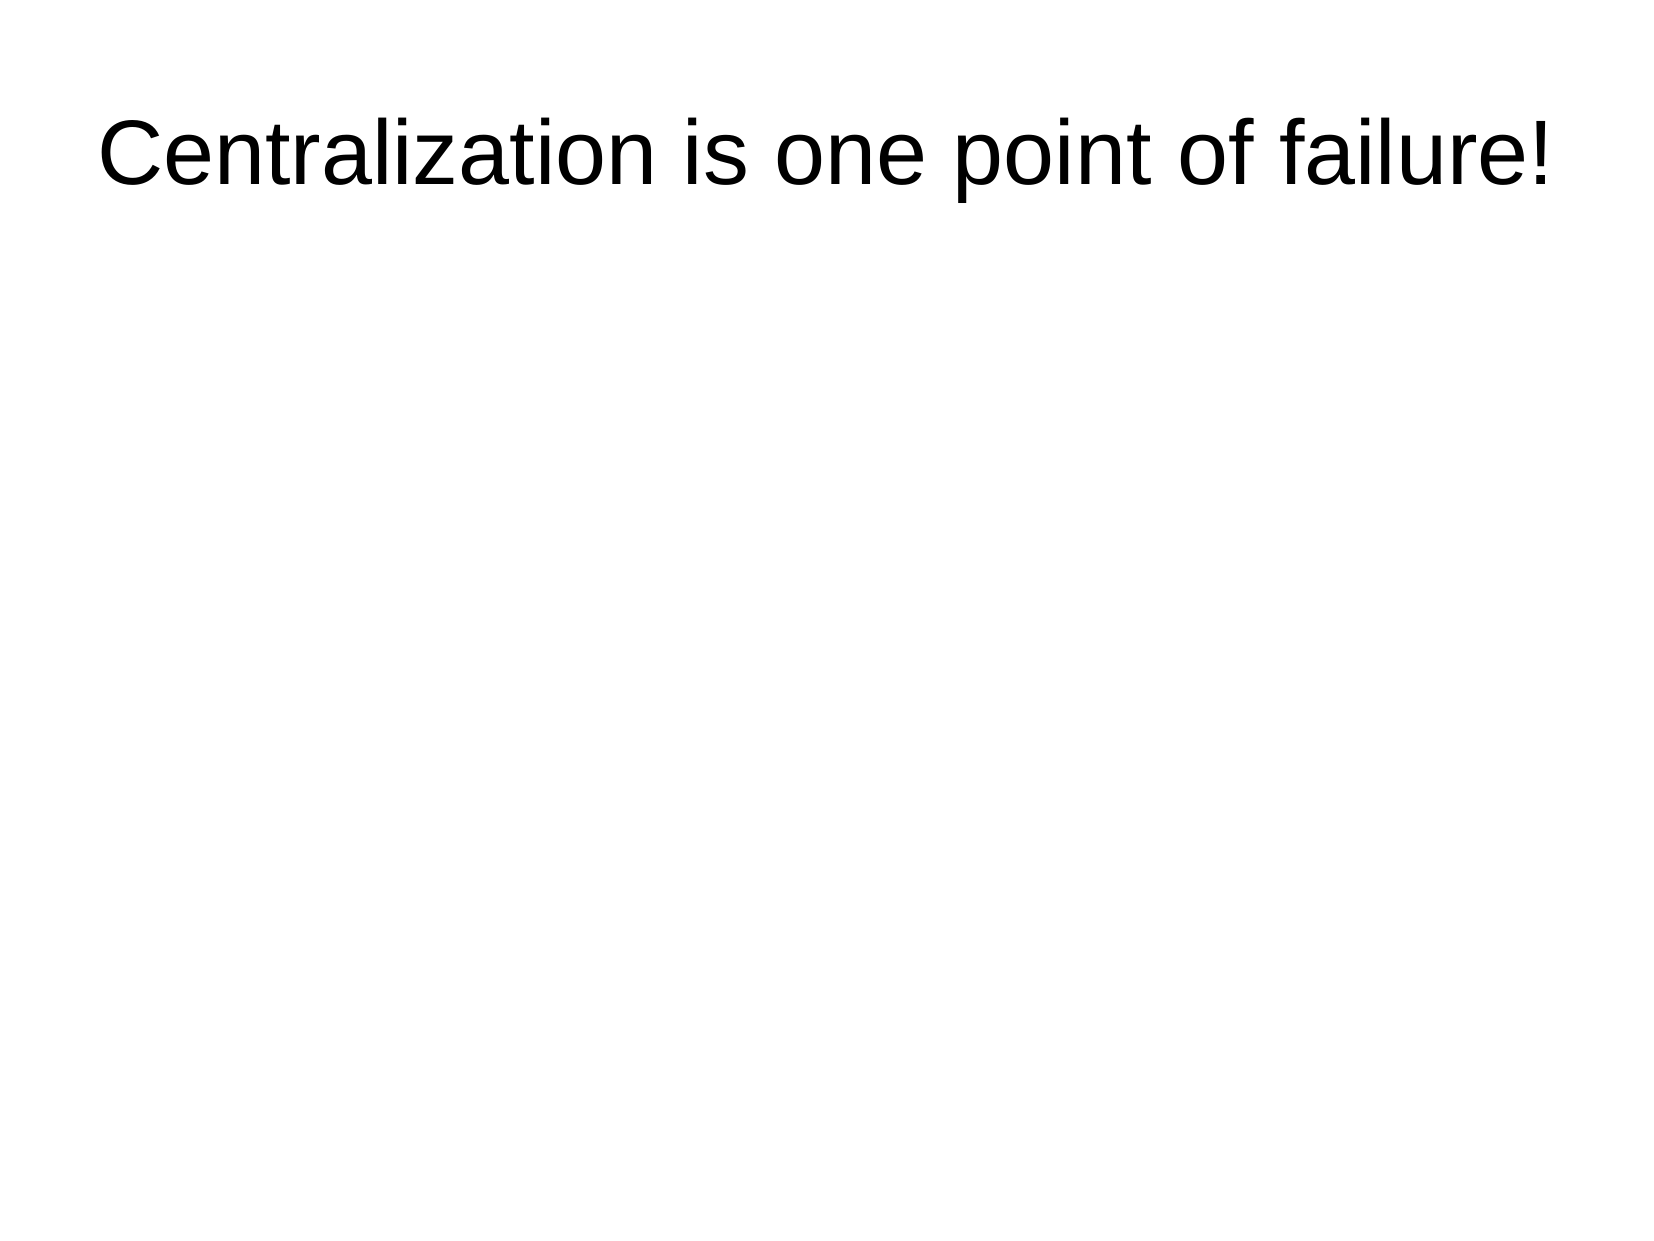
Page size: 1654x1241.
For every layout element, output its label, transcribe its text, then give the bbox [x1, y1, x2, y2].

title Centralization is one point of failure! [82, 49, 1571, 257]
